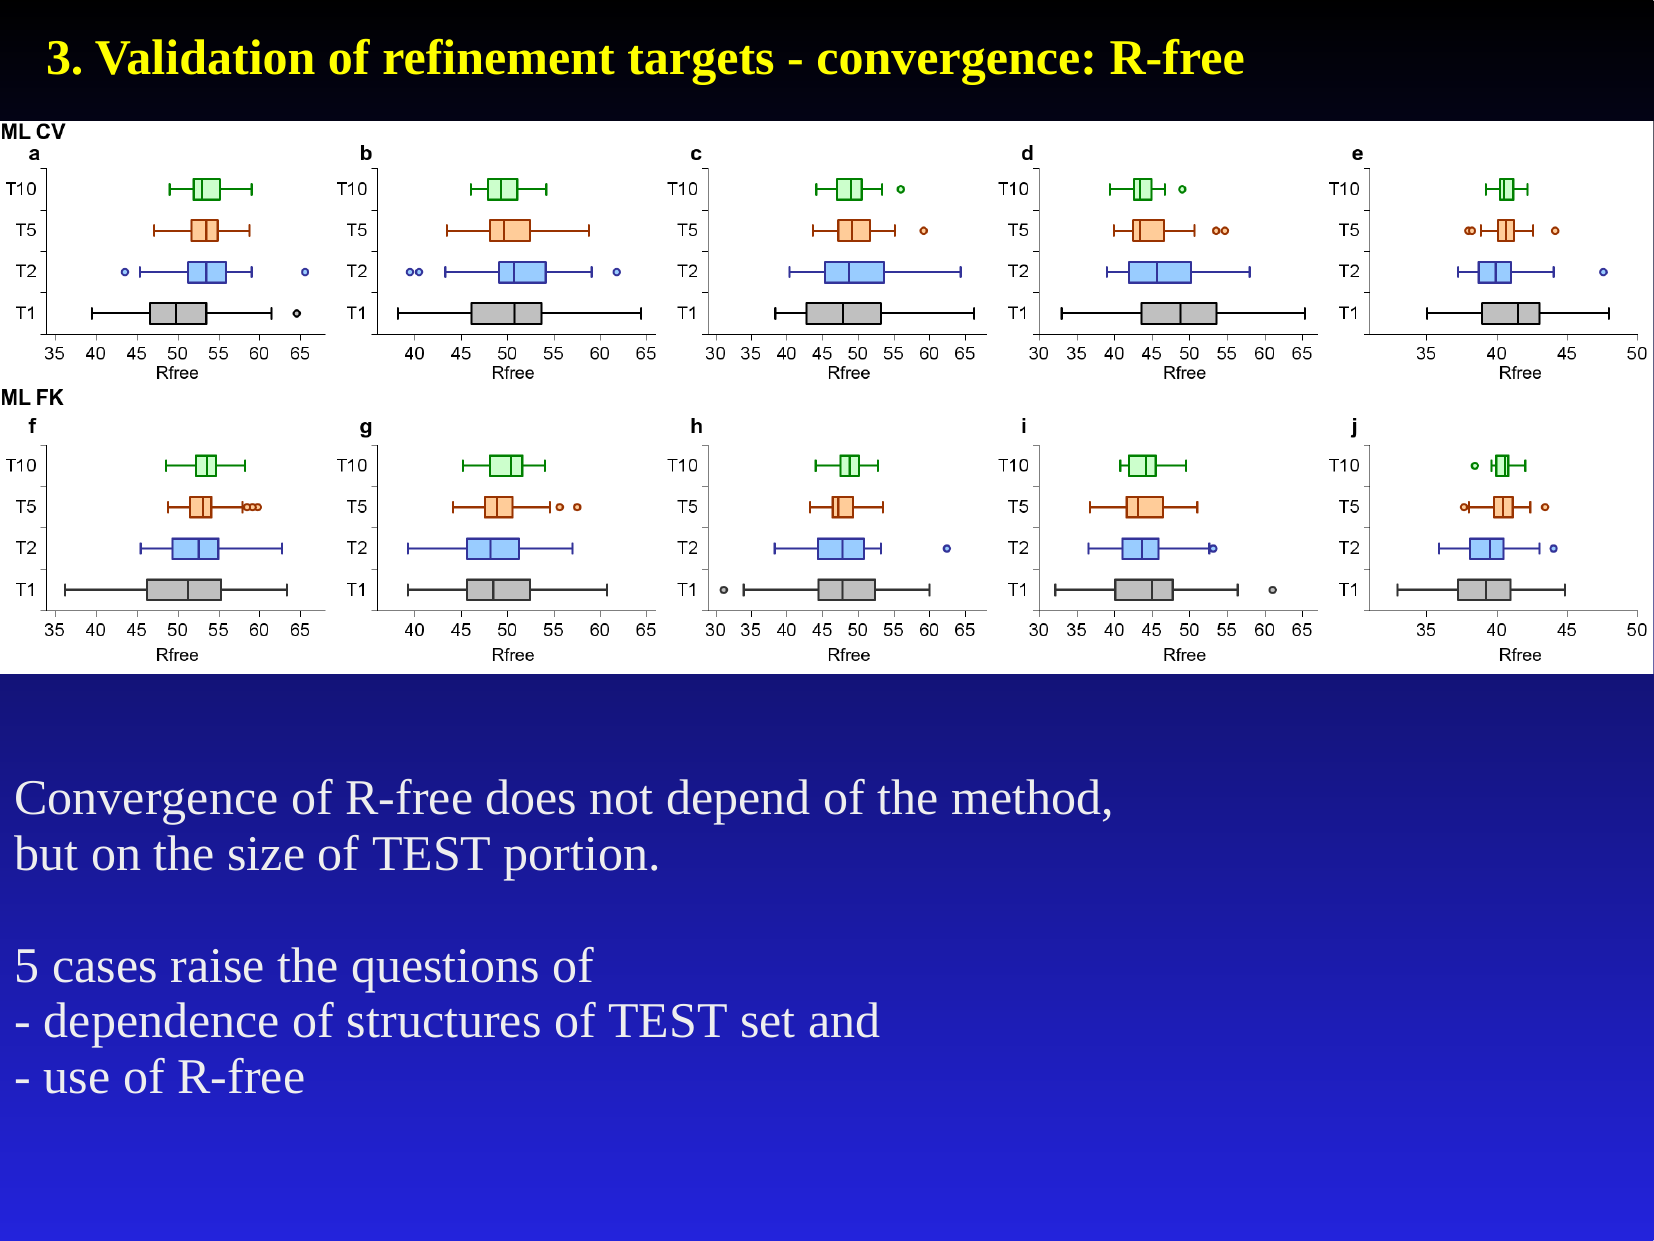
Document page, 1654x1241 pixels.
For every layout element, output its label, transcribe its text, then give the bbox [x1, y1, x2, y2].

text_box Convergence of R-free does not depend of the method, but on the size of TEST portion. 5 cases raise the questions of - dependence of structures of TEST set and - use of R-free [0, 762, 1128, 1117]
picture [0, 121, 1654, 674]
text_box 3. Validation of refinement targets - convergence: R-free [31, 22, 1630, 121]
